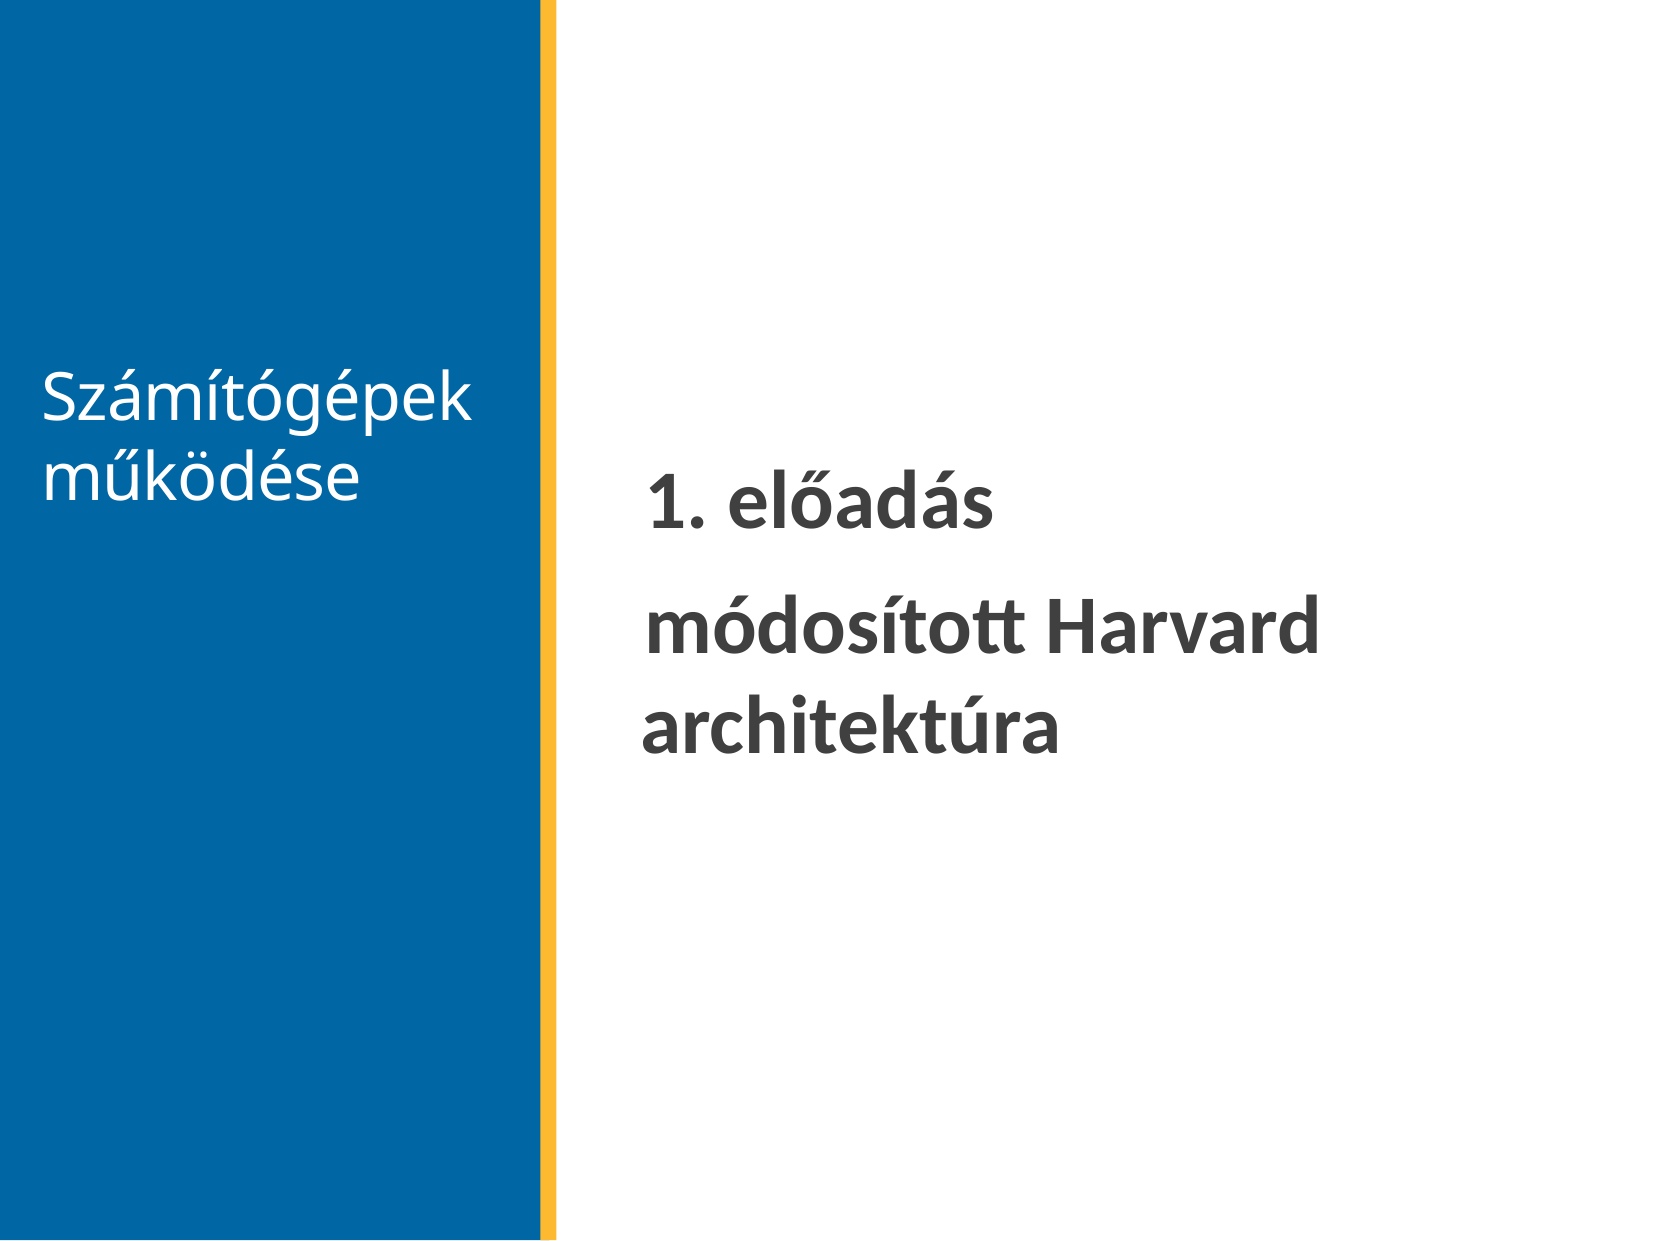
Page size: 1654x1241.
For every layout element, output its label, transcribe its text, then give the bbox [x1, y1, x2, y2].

title Számítógépek működése [25, 107, 497, 521]
list 1. előadás módosított Harvard architektúra [625, 132, 1532, 1084]
